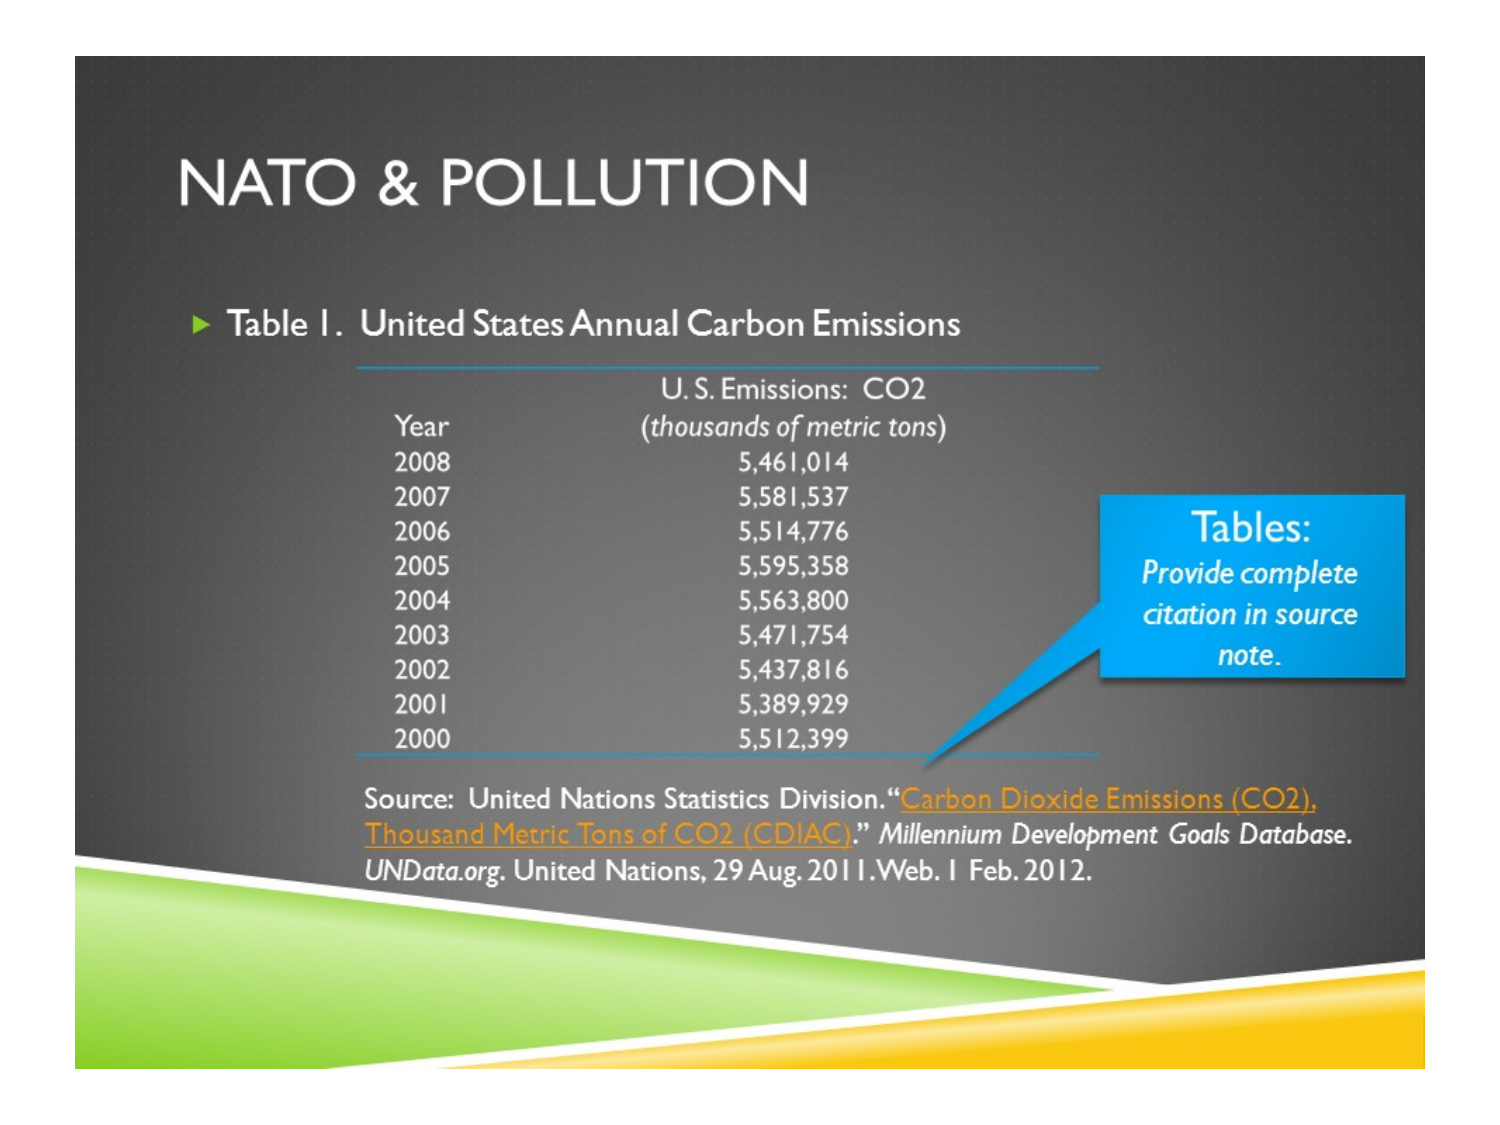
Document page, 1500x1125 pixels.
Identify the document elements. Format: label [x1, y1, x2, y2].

picture [75, 56, 1425, 1069]
